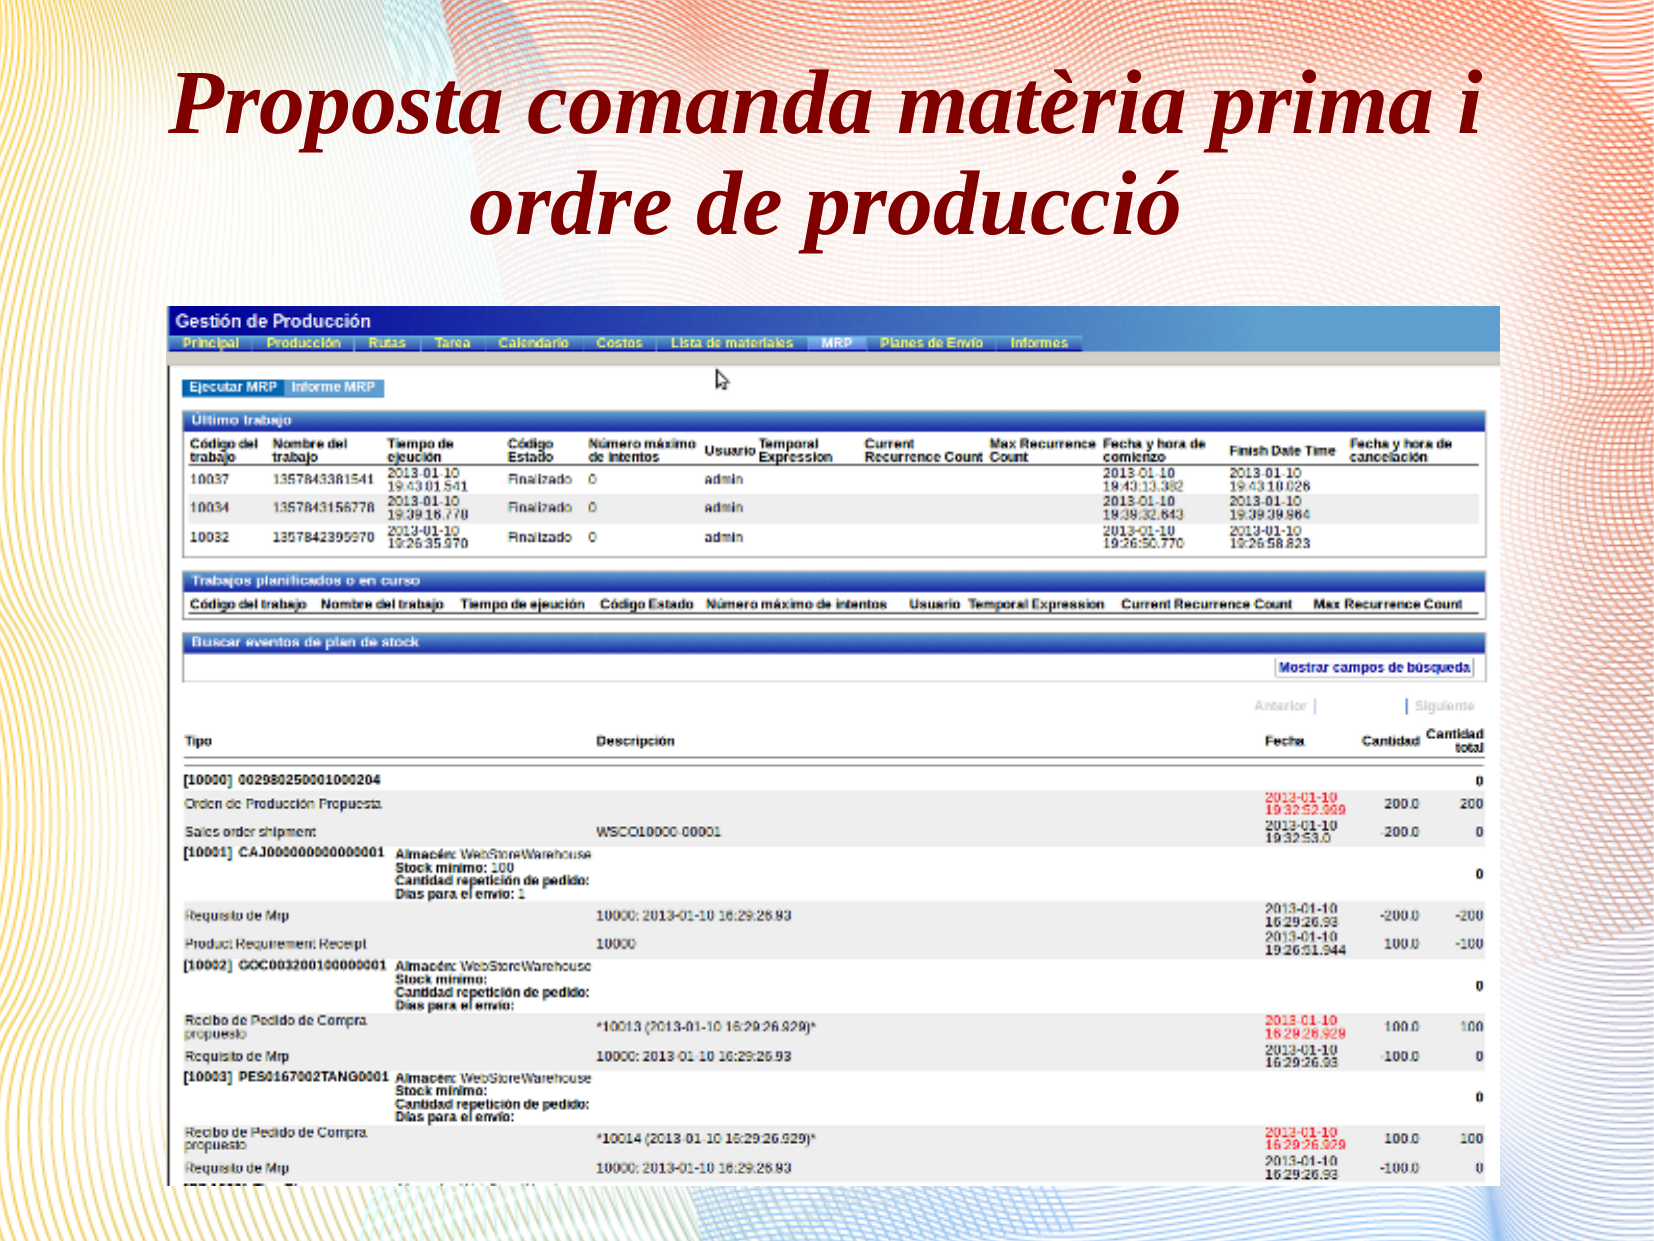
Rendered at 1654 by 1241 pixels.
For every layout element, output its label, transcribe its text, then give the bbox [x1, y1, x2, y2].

title Proposta comanda matèria prima i ordre de producció [82, 0, 1571, 306]
picture [0, 0, 1654, 1241]
